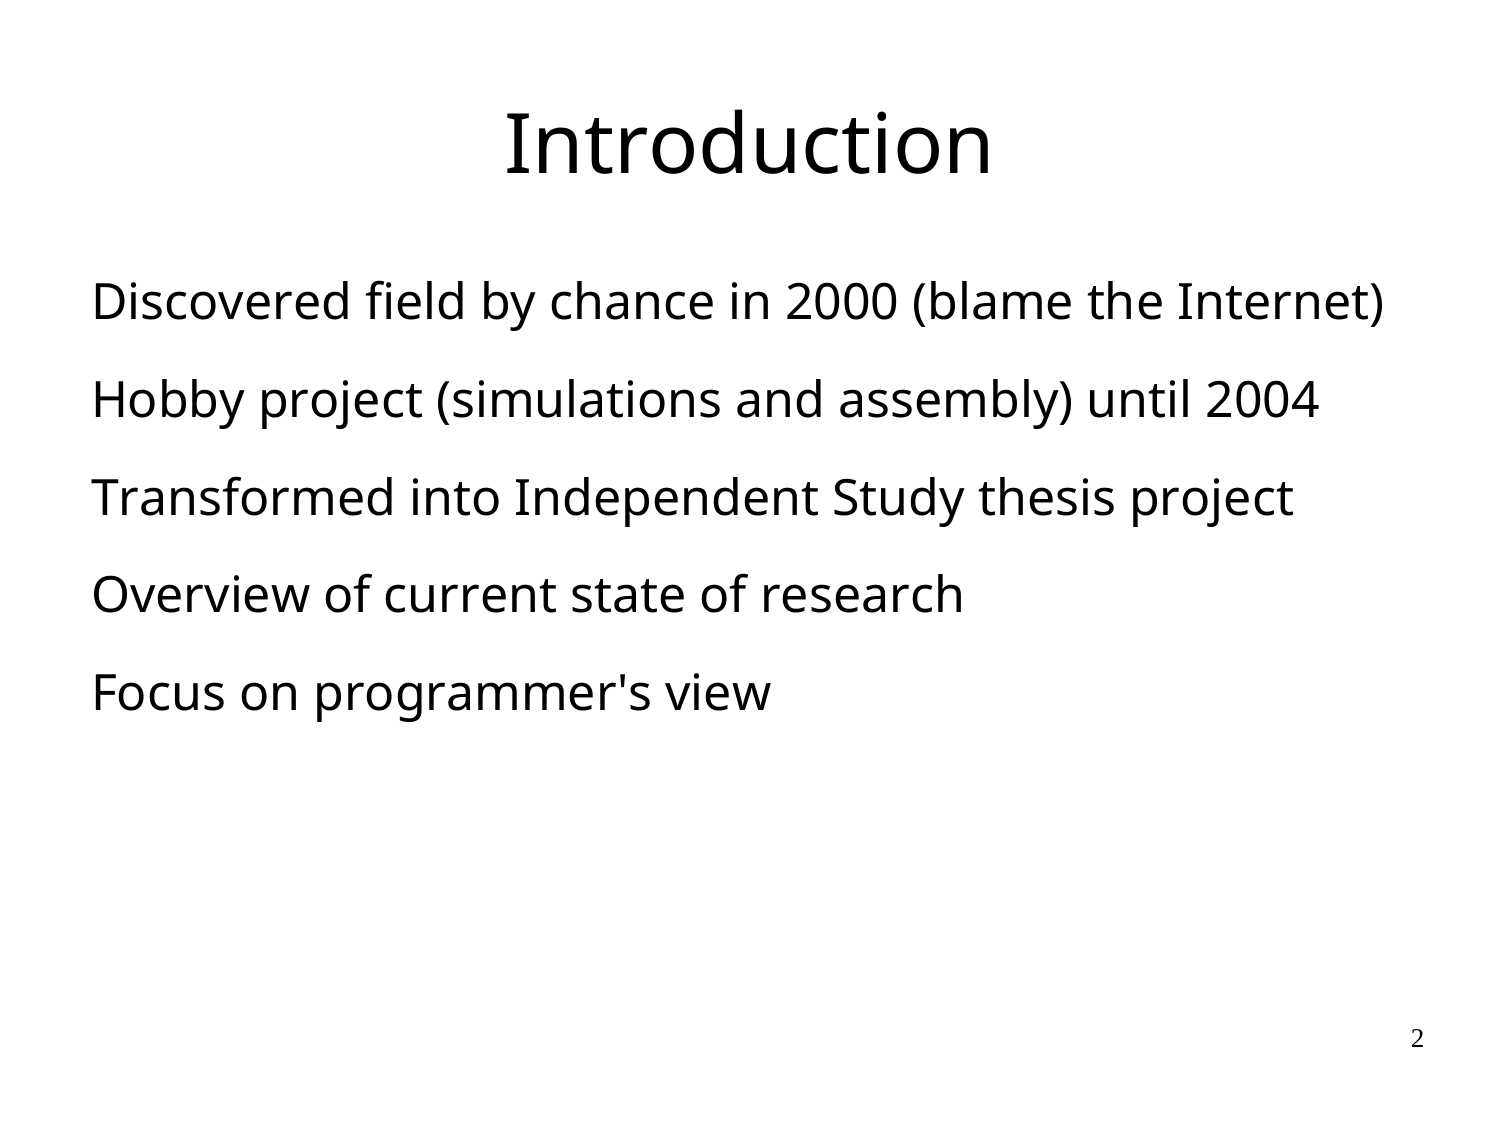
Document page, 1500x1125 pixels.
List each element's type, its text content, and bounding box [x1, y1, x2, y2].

title Introduction [75, 86, 1426, 191]
list Discovered field by chance in 2000 (blame the Internet) Hobby project (simulations and assembly) until 2004 Transformed into Independent Study thesis project Overview of current state of research Focus on programmer's view [75, 263, 1426, 808]
